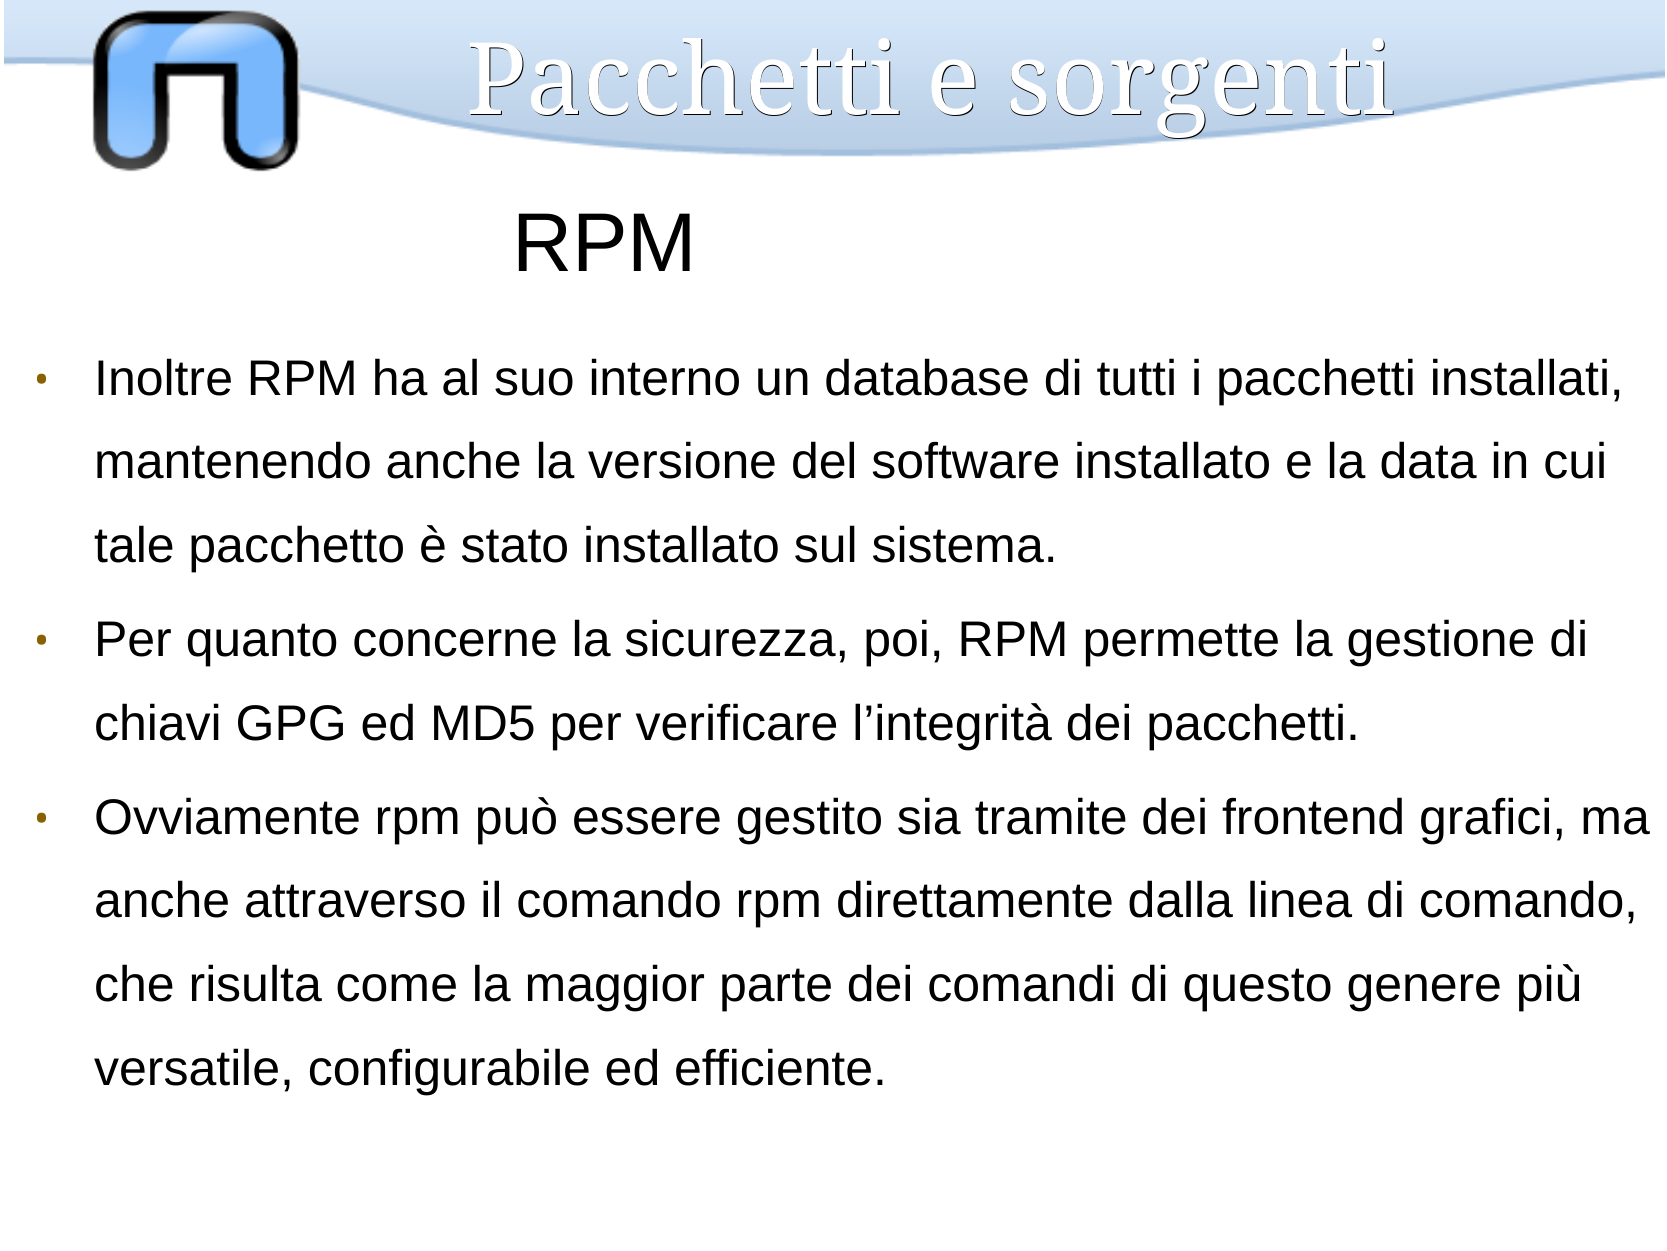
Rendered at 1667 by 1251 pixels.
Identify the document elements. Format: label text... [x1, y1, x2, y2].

list Inoltre RPM ha al suo interno un database di tutti i pacchetti installati, mantenendo anche la versione del software installato e la data in cui tale pacchetto è stato installato sul sistema. Per quanto concerne la sicurezza, poi, RPM permette la gestione di chiavi GPG ed MD5 per verificare l’integrità dei pacchetti. Ovviamente rpm può essere gestito sia tramite dei frontend grafici, ma anche attraverso il comando rpm direttamente dalla linea di comando, che risulta come la maggior parte dei comandi di questo genere più versatile, configurabile ed efficiente. [0, 322, 1667, 1251]
text_box Pacchetti e sorgenti [373, 0, 1497, 159]
picture [0, 0, 1667, 322]
title RPM [497, 167, 1282, 318]
